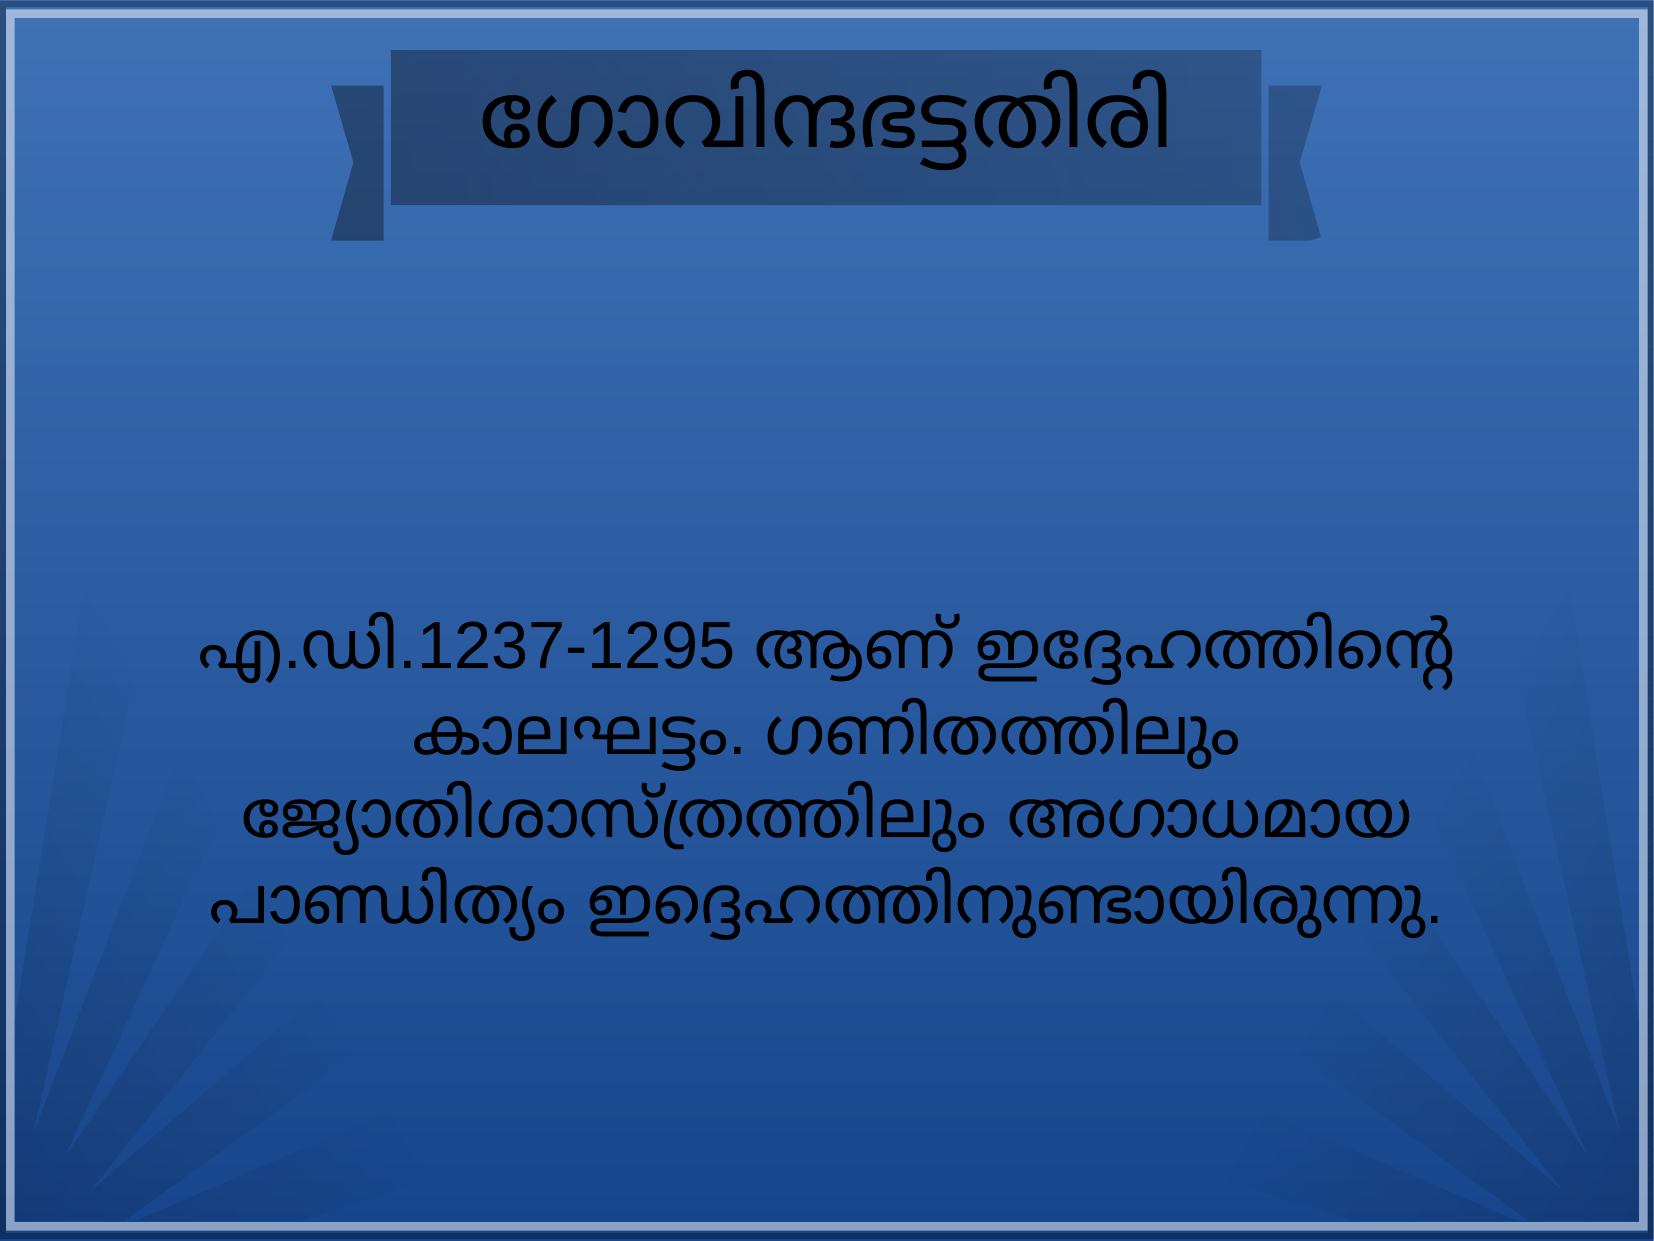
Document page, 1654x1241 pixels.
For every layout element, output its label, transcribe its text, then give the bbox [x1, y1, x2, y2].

title ഗോവിന്ദഭട്ടതിരി [389, 47, 1264, 205]
subtitle എ.ഡി.1237-1295 ആണ് ഇദ്ദേഹത്തിന്റെ കാലഘട്ടം. ഗണിതത്തിലും ജ്യോതിശാസ്ത്രത്തിലും അഗാധമായ പാണ്ഡിത്യം ഇദ്ദെഹത്തിനുണ്ടായിരുന്നു. [82, 299, 1571, 1241]
